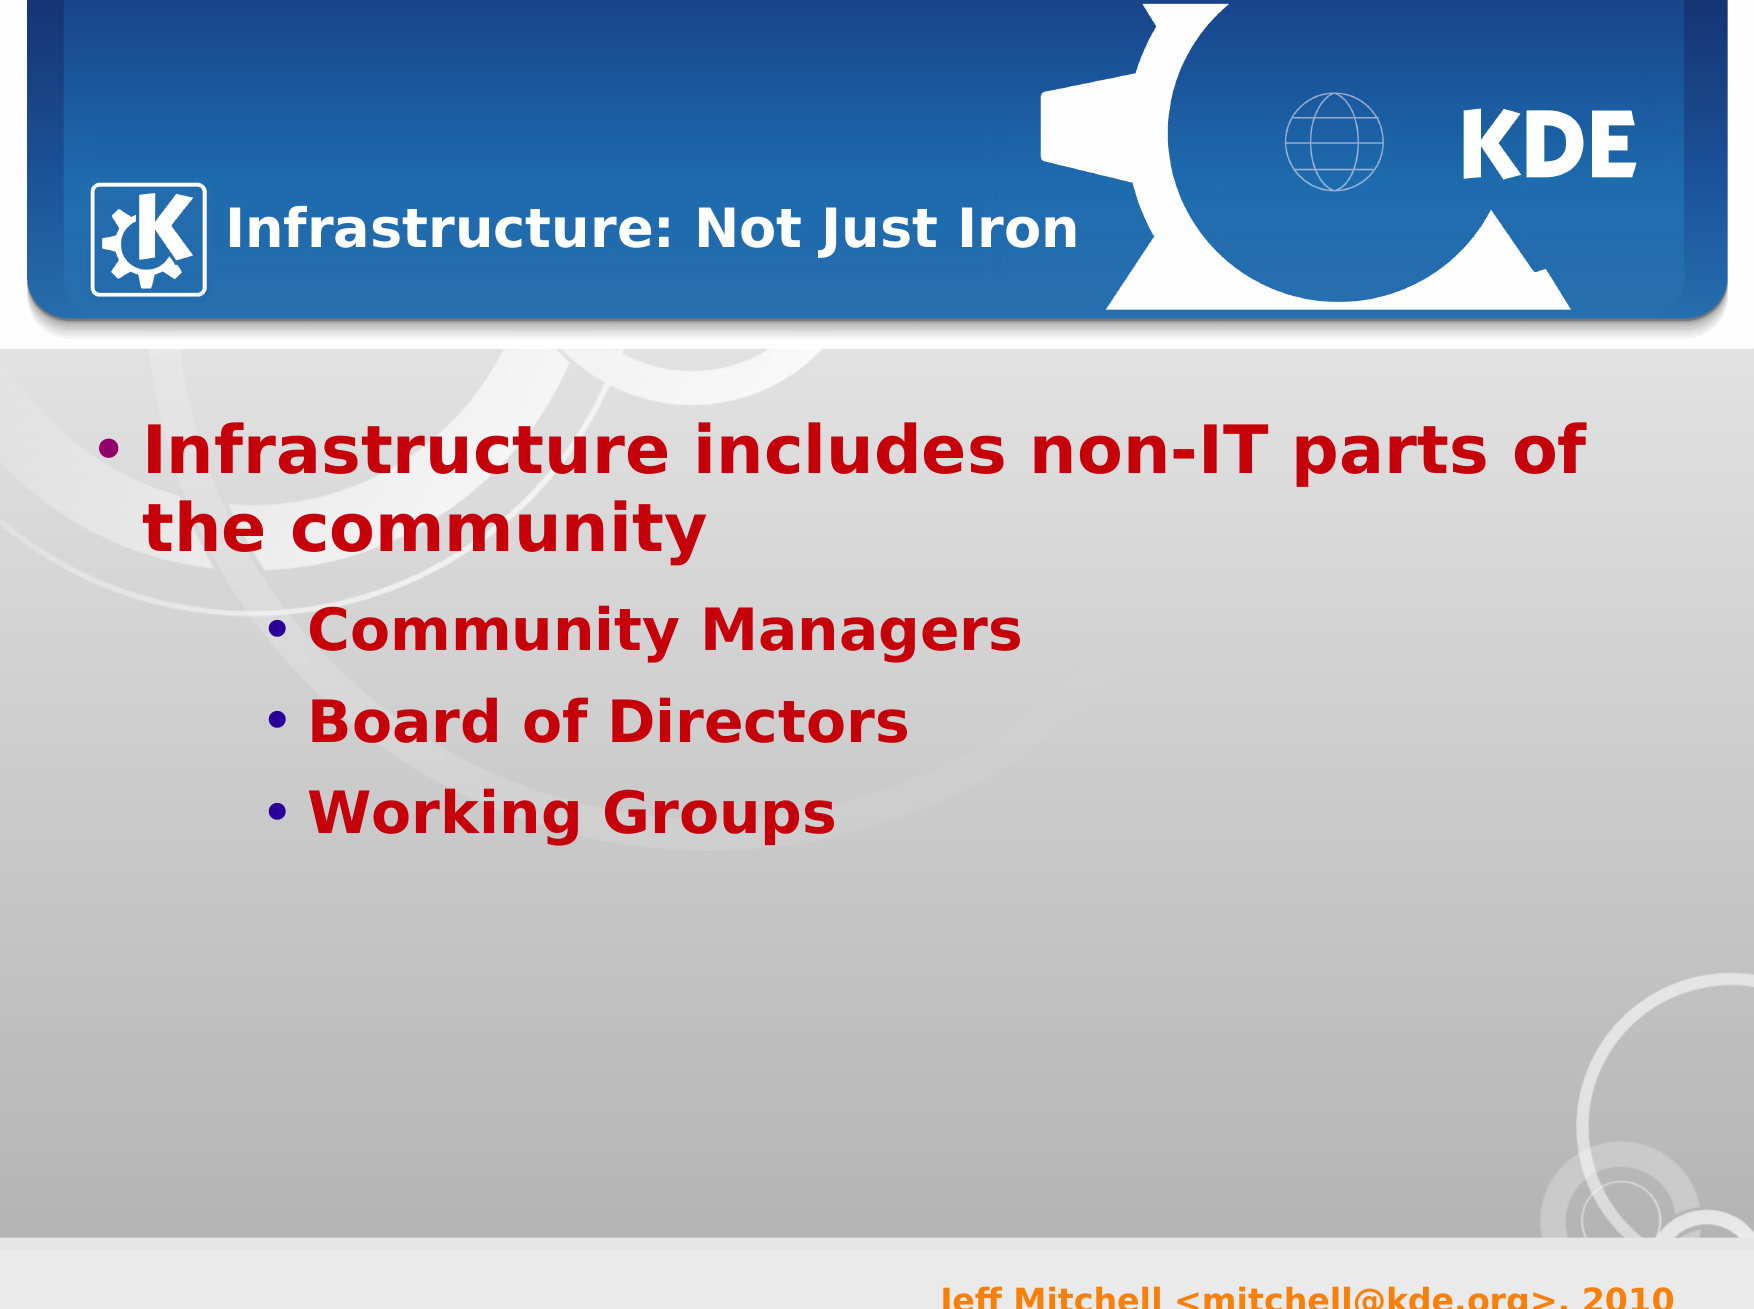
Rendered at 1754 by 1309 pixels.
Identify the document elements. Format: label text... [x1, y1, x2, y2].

list Infrastructure includes non-IT parts of the community Community Managers Board of Directors Working Groups [71, 411, 1651, 1148]
picture [0, 0, 1754, 1237]
title Infrastructure: Not Just Iron [225, 194, 1126, 264]
